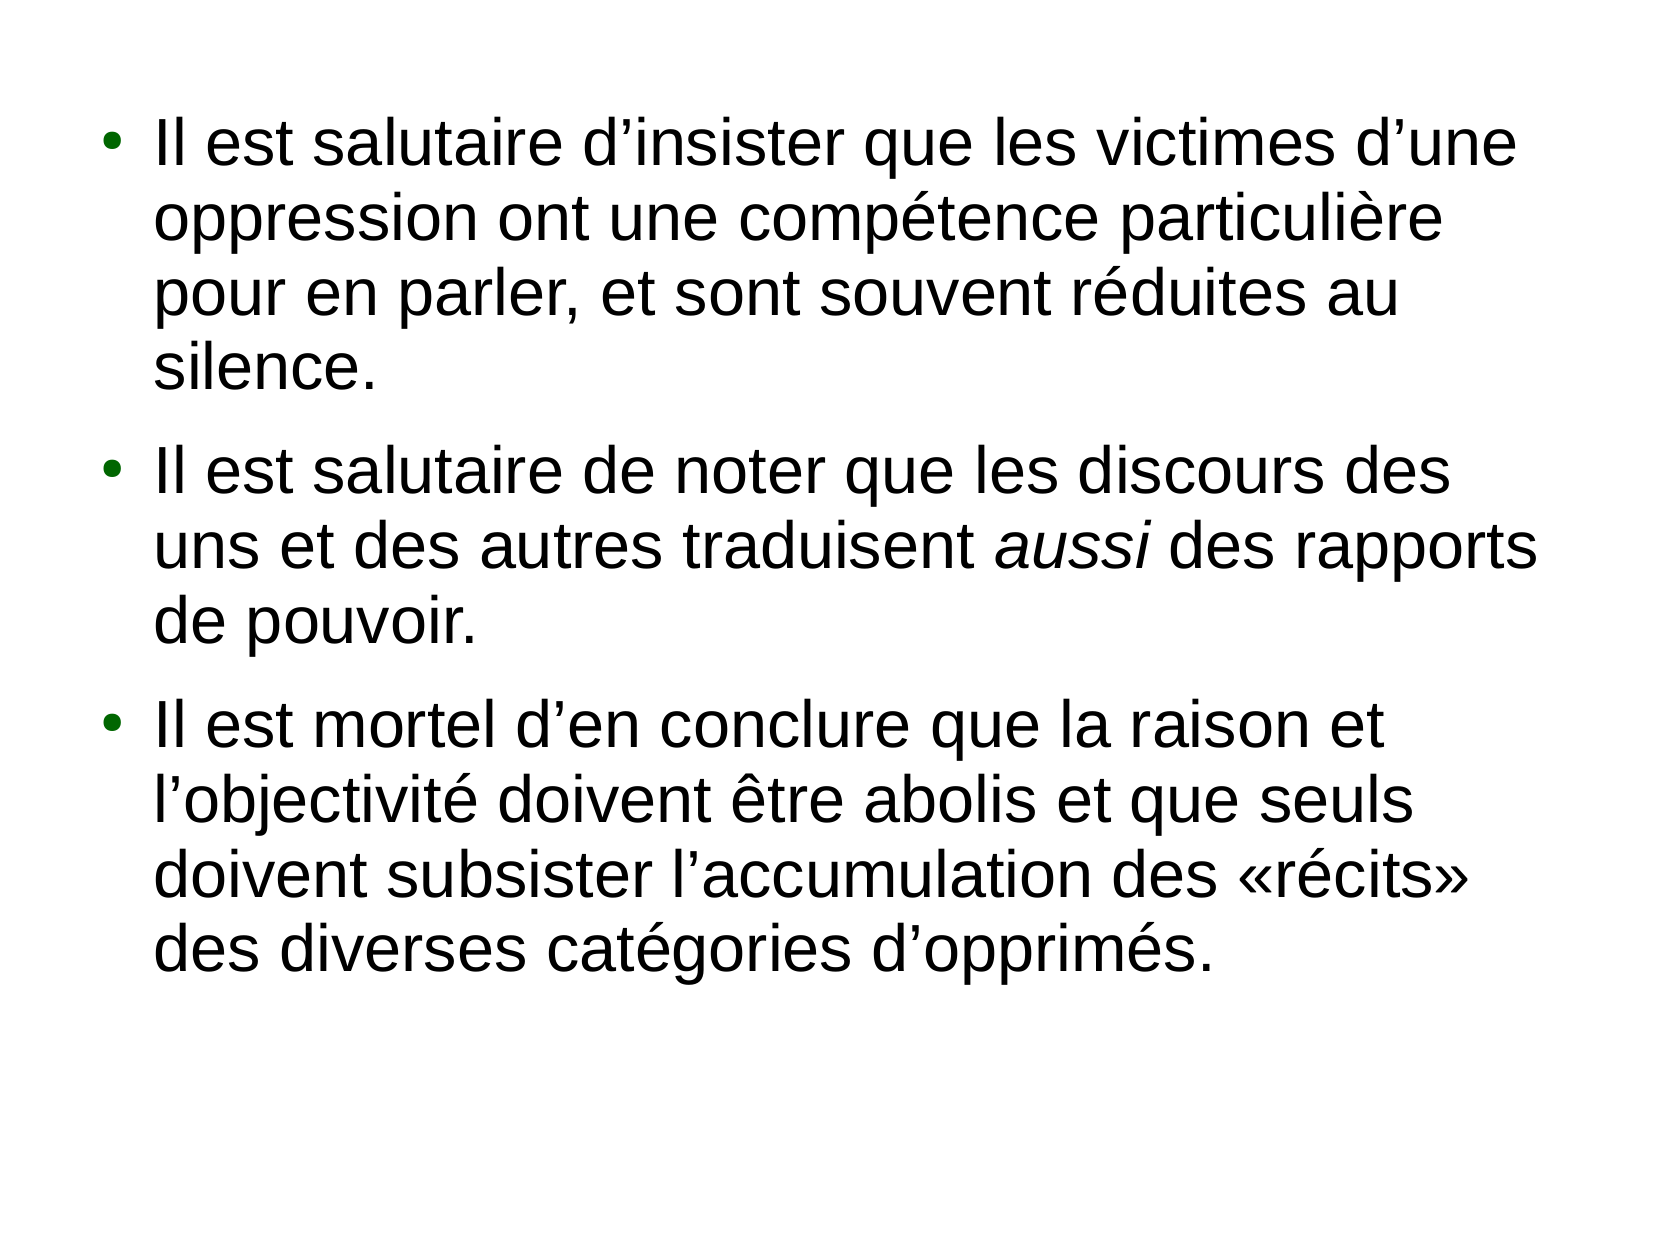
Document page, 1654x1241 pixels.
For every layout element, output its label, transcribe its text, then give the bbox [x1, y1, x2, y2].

list Il est salutaire d’insister que les victimes d’une oppression ont une compétence particulière pour en parler, et sont souvent réduites au silence. Il est salutaire de noter que les discours des uns et des autres traduisent aussi des rapports de pouvoir. Il est mortel d’en conclure que la raison et l’objectivité doivent être abolis et que seuls doivent subsister l’accumulation des «récits» des diverses catégories d’opprimés. [82, 105, 1571, 1171]
